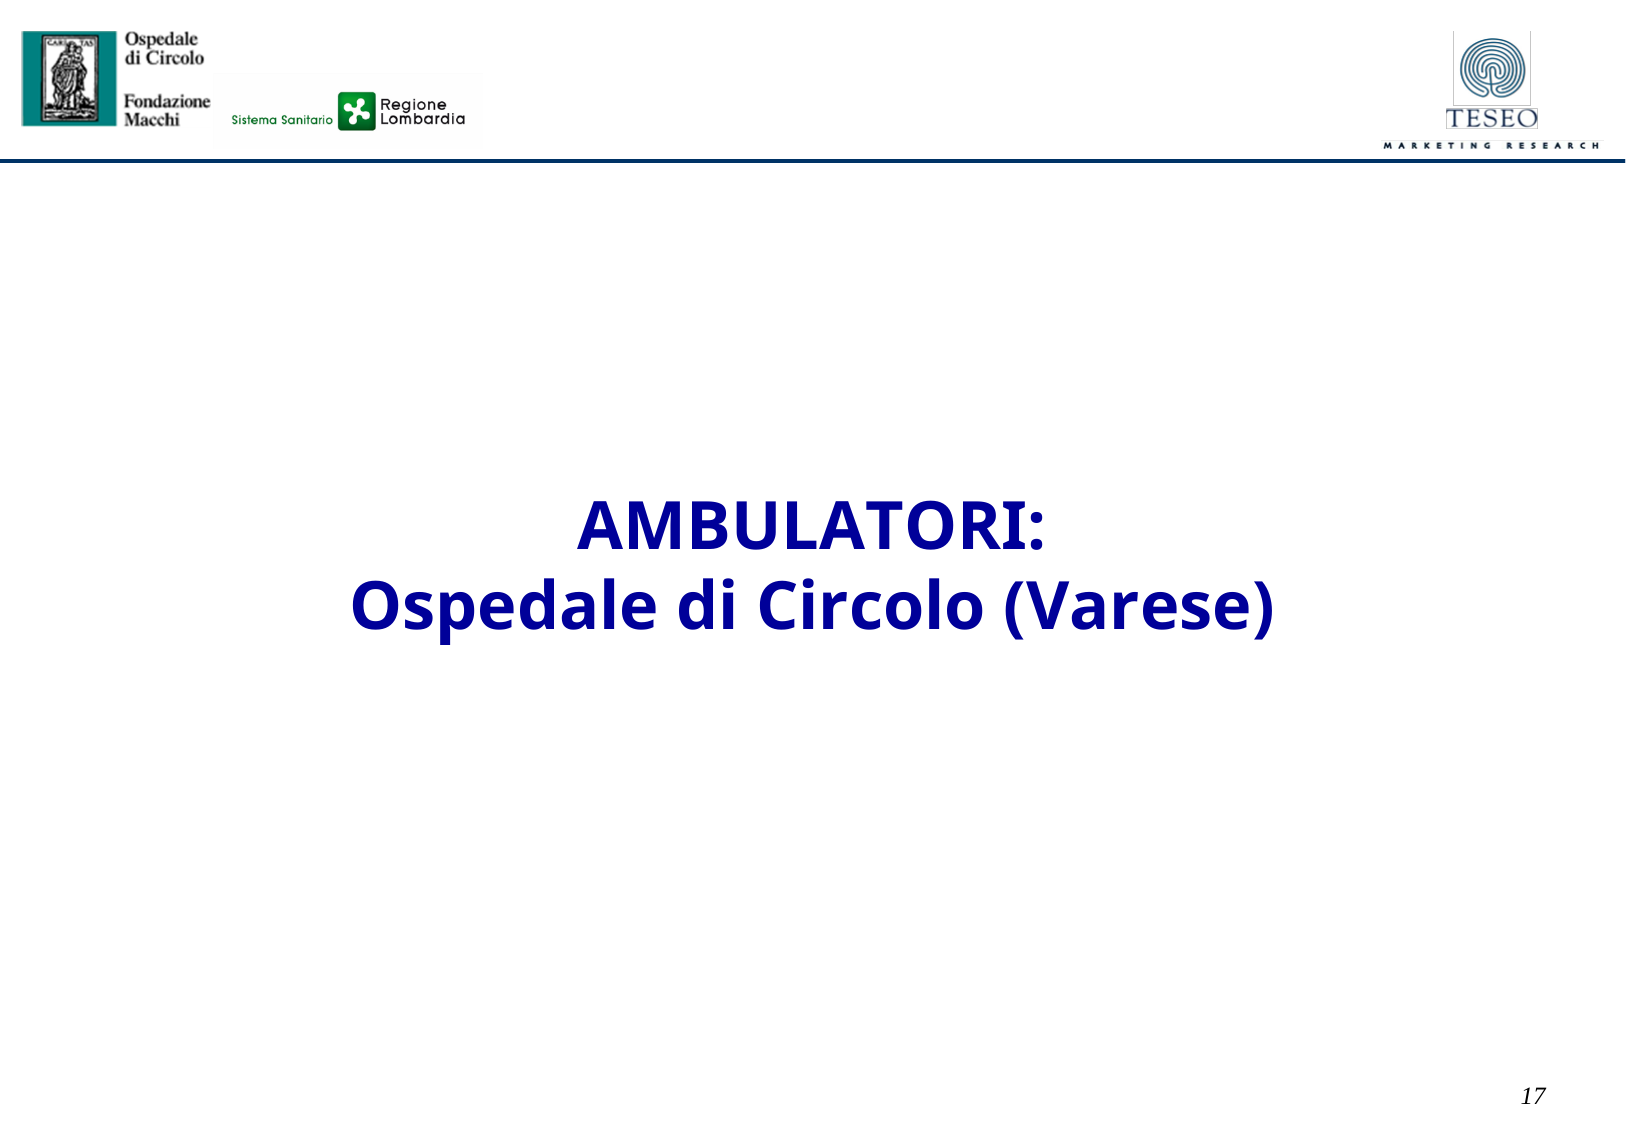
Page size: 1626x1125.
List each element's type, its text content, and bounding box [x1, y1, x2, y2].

picture [21, 31, 483, 149]
picture [1381, 31, 1604, 149]
text_box AMBULATORI: Ospedale di Circolo (Varese) [121, 469, 1504, 657]
